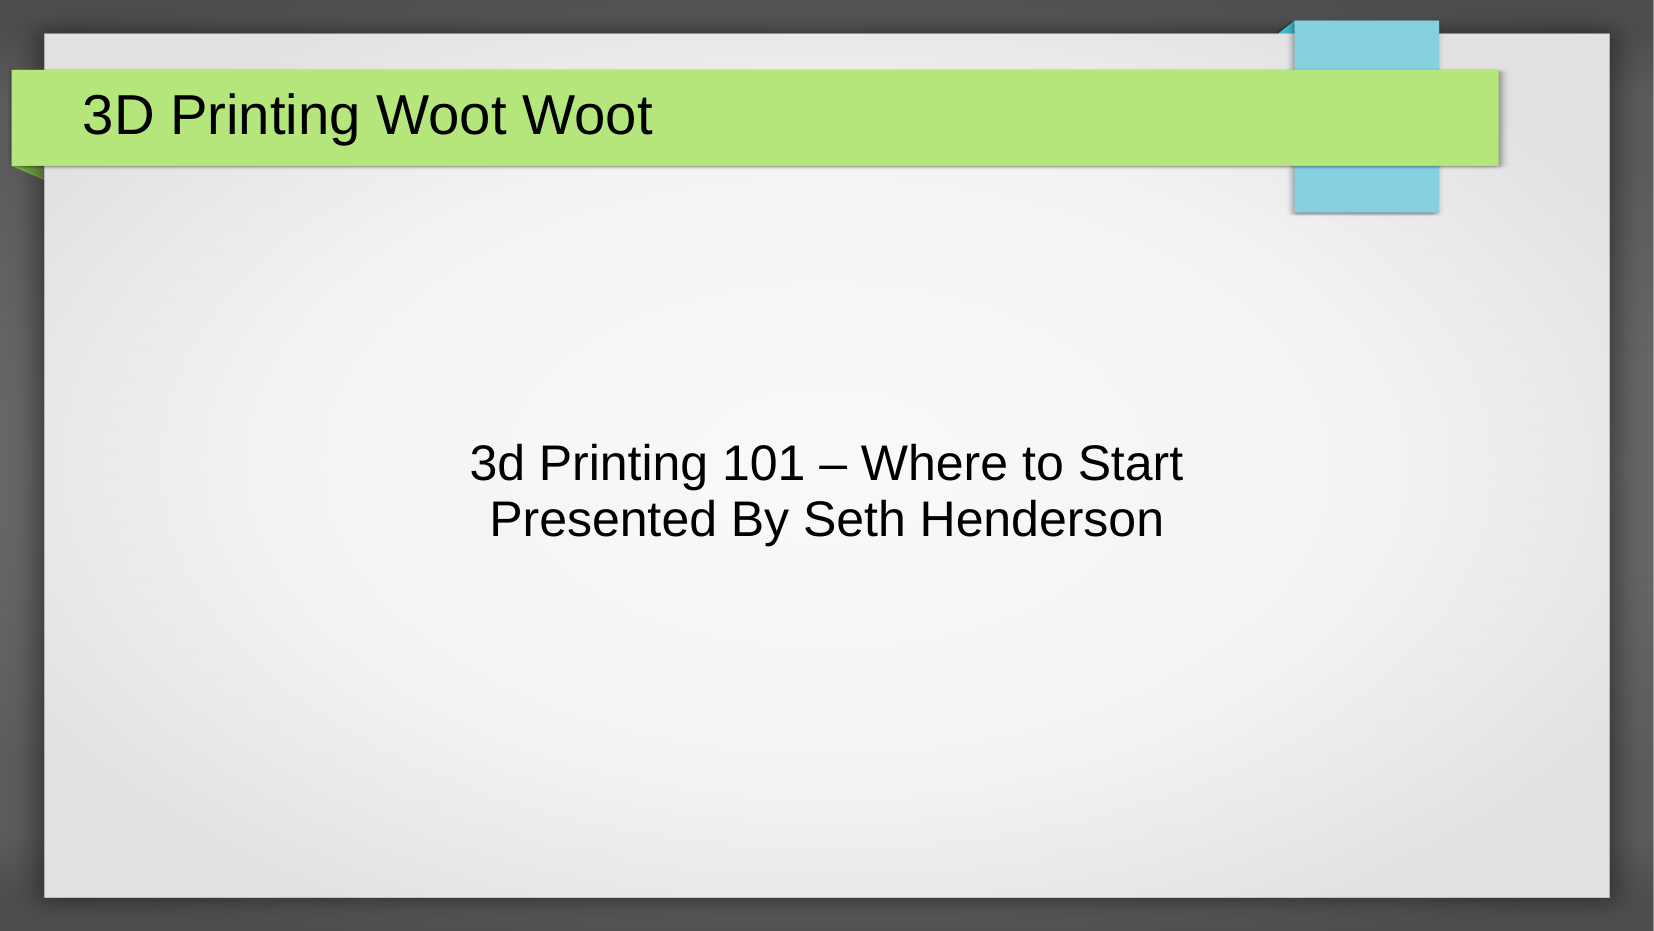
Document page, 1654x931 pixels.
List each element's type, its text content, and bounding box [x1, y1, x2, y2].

picture [0, 0, 1654, 931]
subtitle 3d Printing 101 – Where to Start Presented By Seth Henderson [82, 221, 1571, 761]
title 3D Printing Woot Woot [82, 70, 1264, 160]
